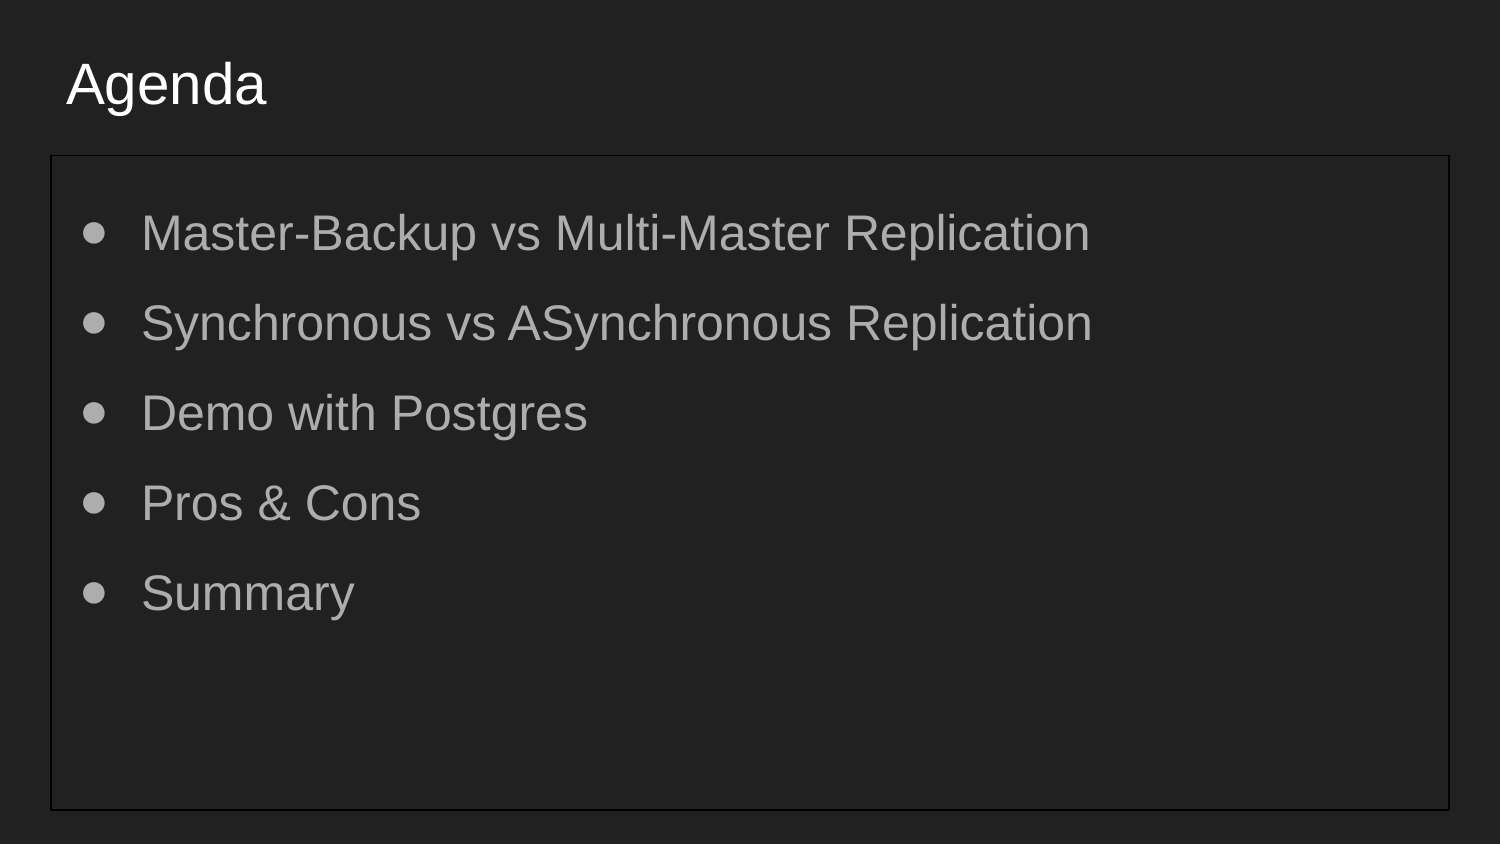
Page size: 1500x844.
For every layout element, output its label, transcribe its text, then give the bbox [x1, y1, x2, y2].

list Master-Backup vs Multi-Master Replication Synchronous vs ASynchronous Replication Demo with Postgres Pros & Cons Summary [51, 155, 1449, 811]
title Agenda [51, 30, 1449, 125]
